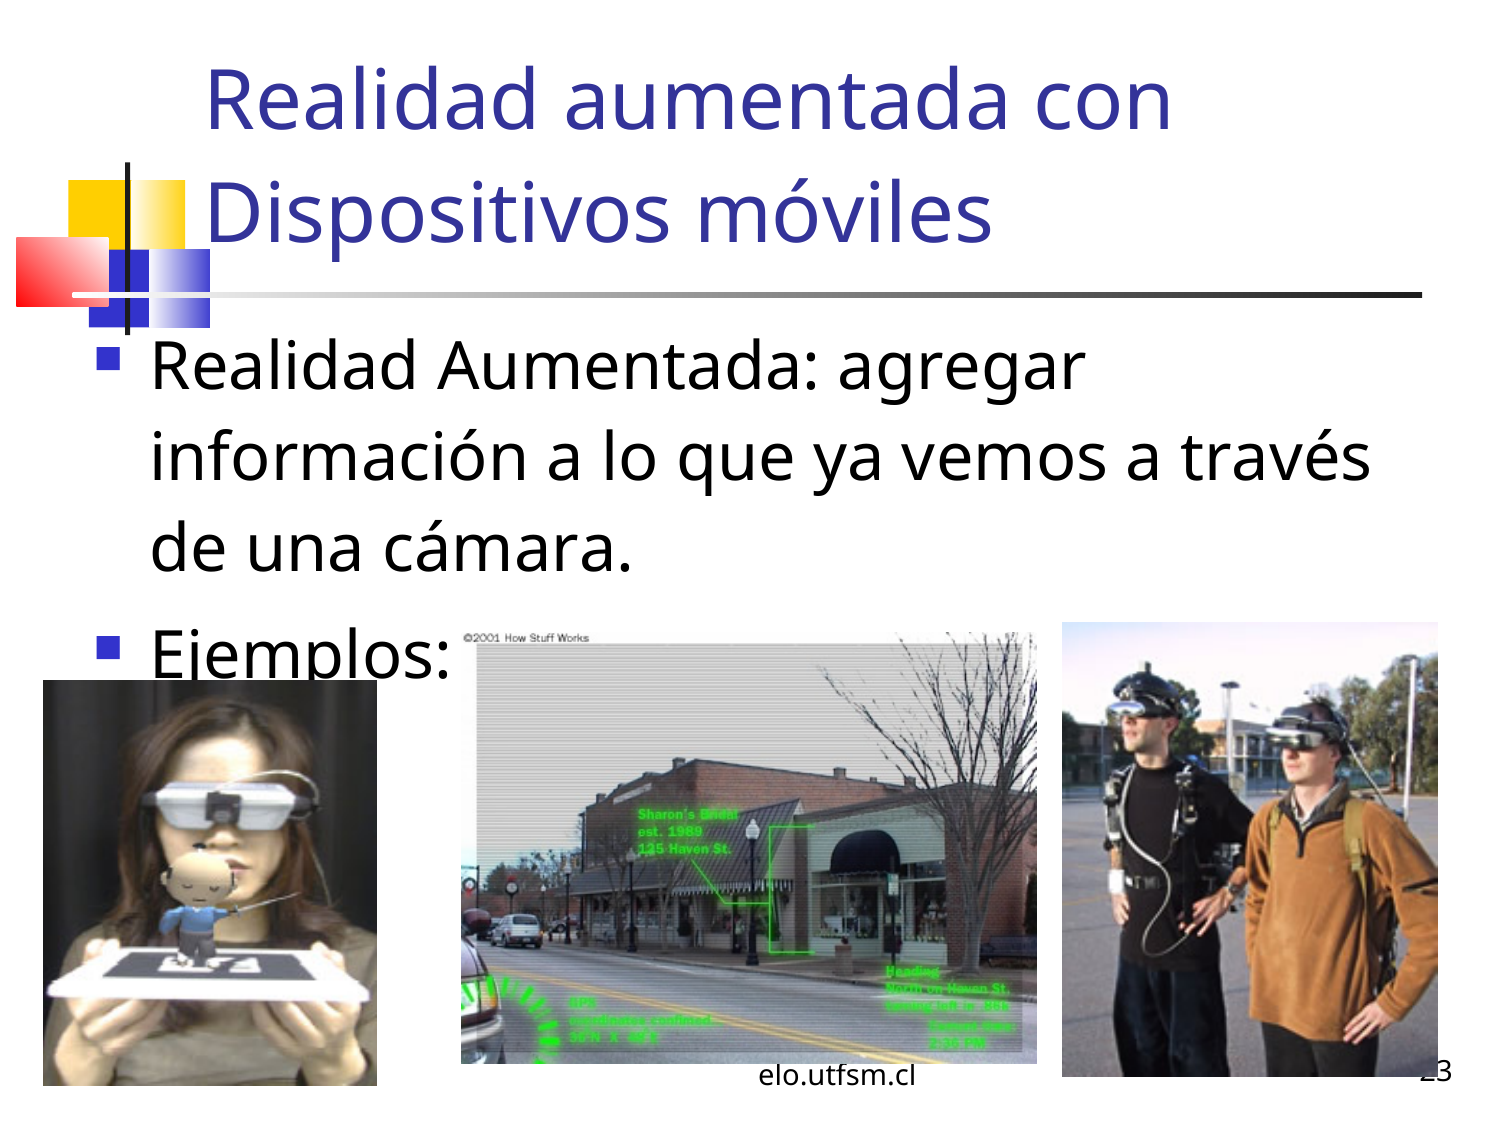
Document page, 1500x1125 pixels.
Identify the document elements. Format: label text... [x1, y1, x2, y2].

text_box elo.utfsm.cl [599, 1024, 1075, 1100]
picture [43, 680, 377, 1086]
title Realidad aumentada con Dispositivos móviles [188, 35, 1269, 276]
text_box <number> [1155, 1024, 1468, 1100]
picture [1062, 622, 1438, 1077]
list Realidad Aumentada: agregar información a lo que ya vemos a través de una cámara. Ejemplos: [78, 310, 1461, 986]
picture [461, 632, 1037, 1065]
